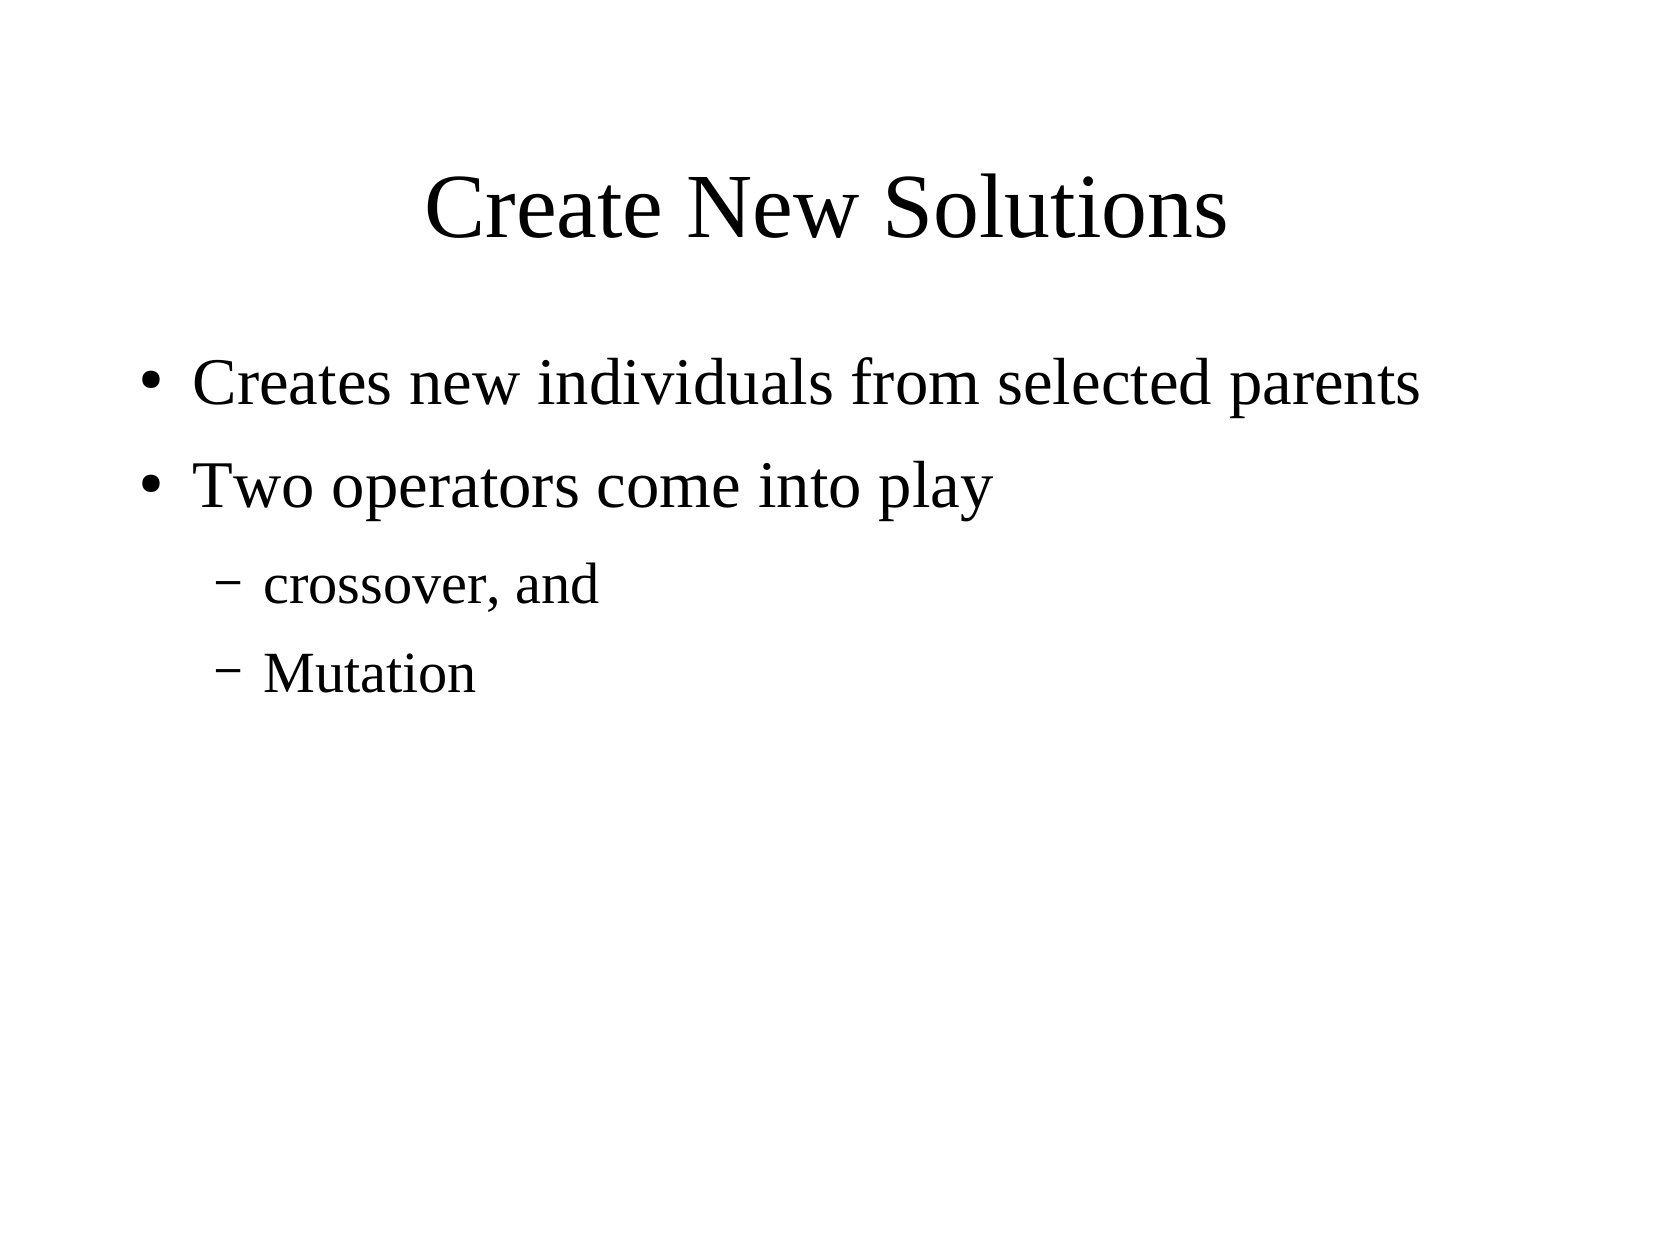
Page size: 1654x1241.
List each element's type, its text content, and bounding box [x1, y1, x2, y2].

list Creates new individuals from selected parents Two operators come into play crossover, and Mutation [121, 344, 1534, 1127]
title Create New Solutions [121, 102, 1534, 311]
